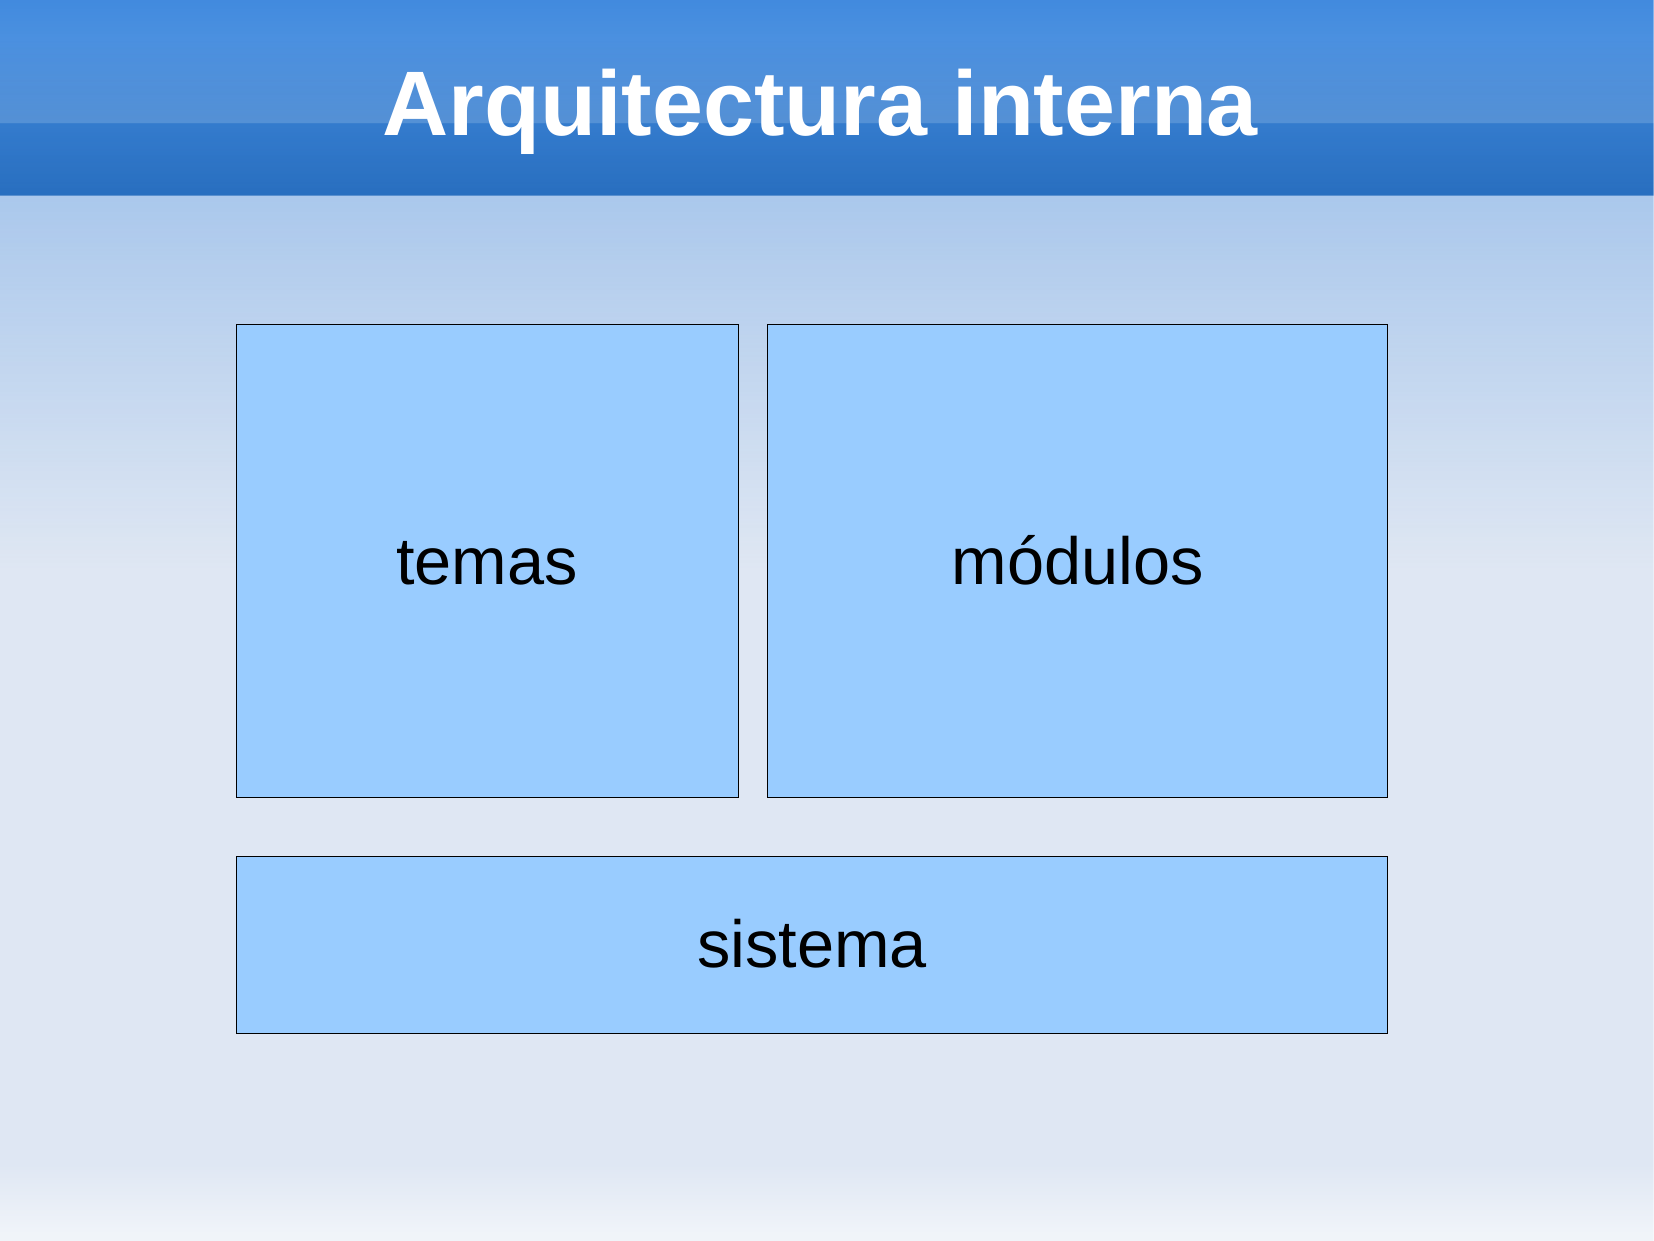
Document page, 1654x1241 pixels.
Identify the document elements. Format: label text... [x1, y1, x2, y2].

text_box sistema [236, 856, 1388, 1034]
picture [0, 0, 1654, 1241]
text_box módulos [767, 324, 1388, 798]
title Arquitectura interna [76, 0, 1565, 208]
text_box temas [236, 324, 739, 798]
